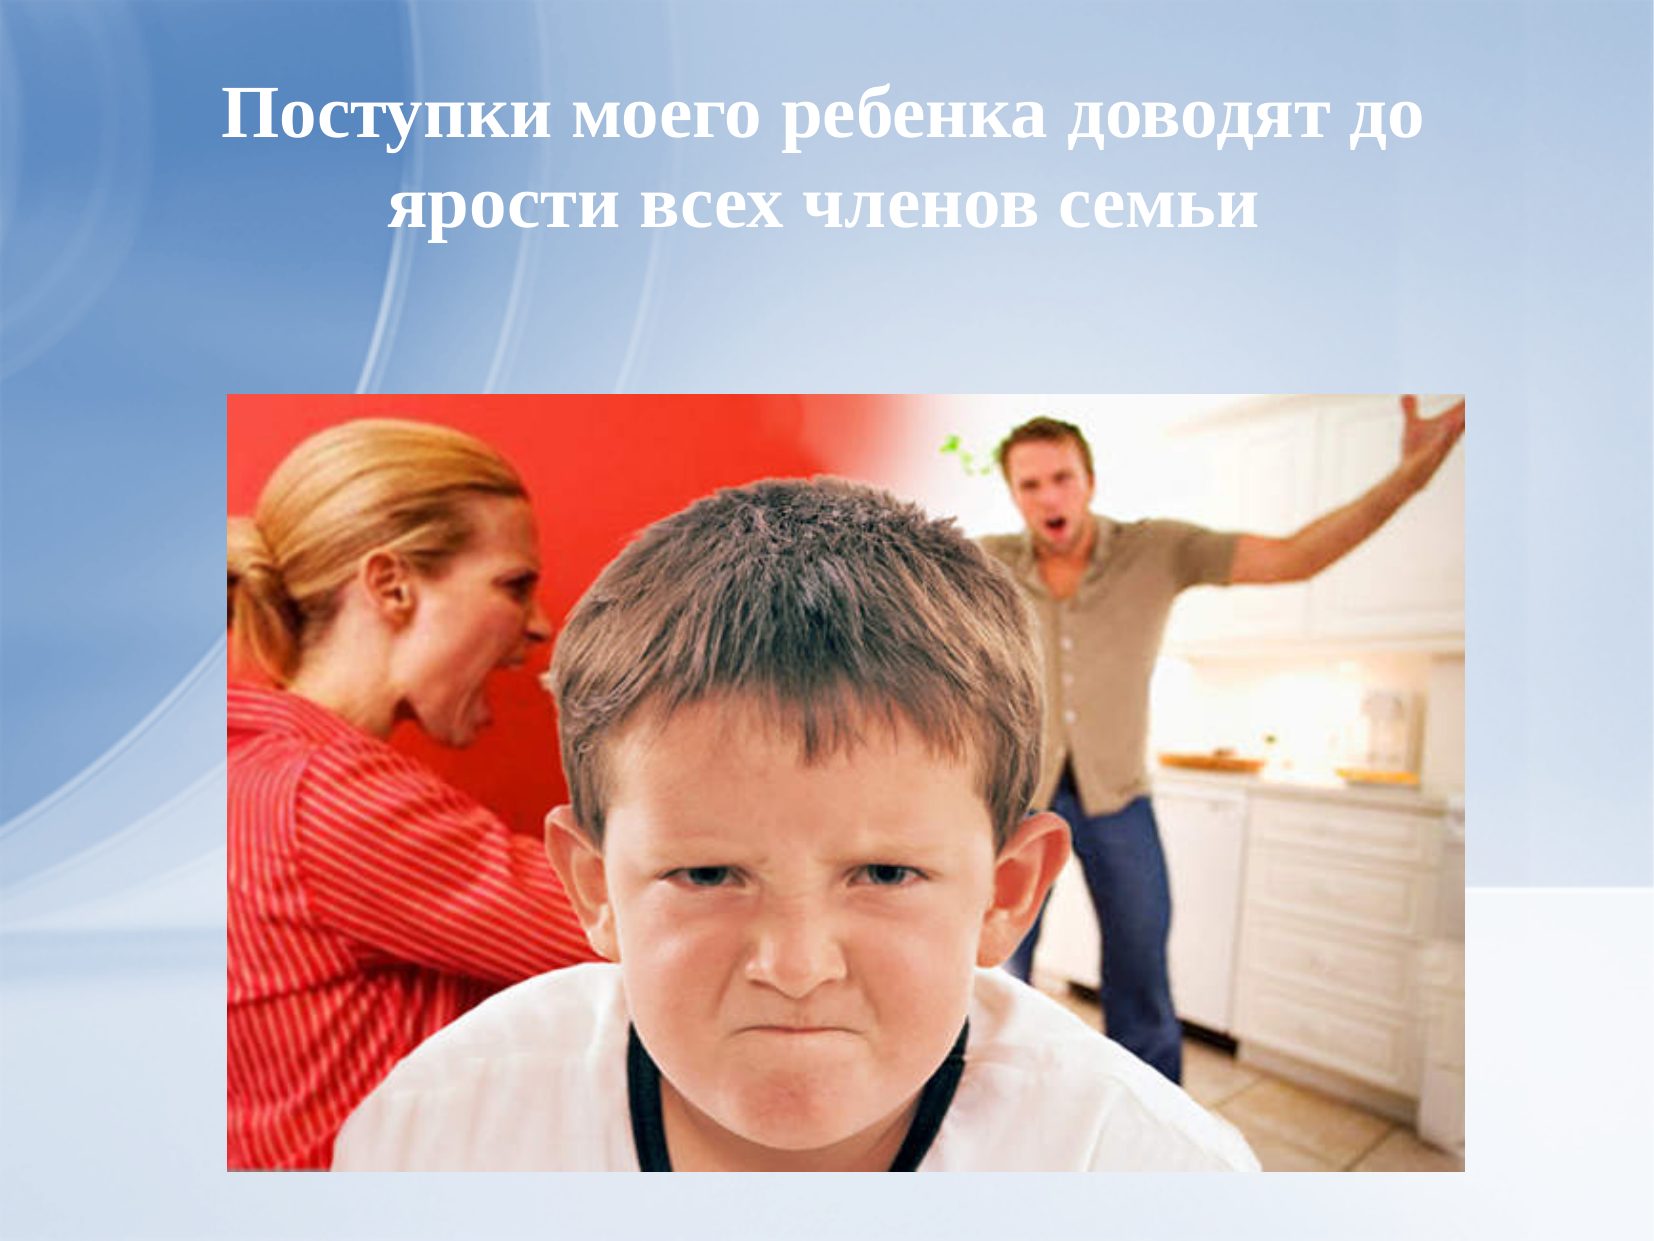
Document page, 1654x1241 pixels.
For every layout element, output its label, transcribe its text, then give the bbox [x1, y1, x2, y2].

picture [0, 0, 1654, 1241]
title Поступки моего ребенка доводят до ярости всех членов семьи [82, 22, 1566, 284]
